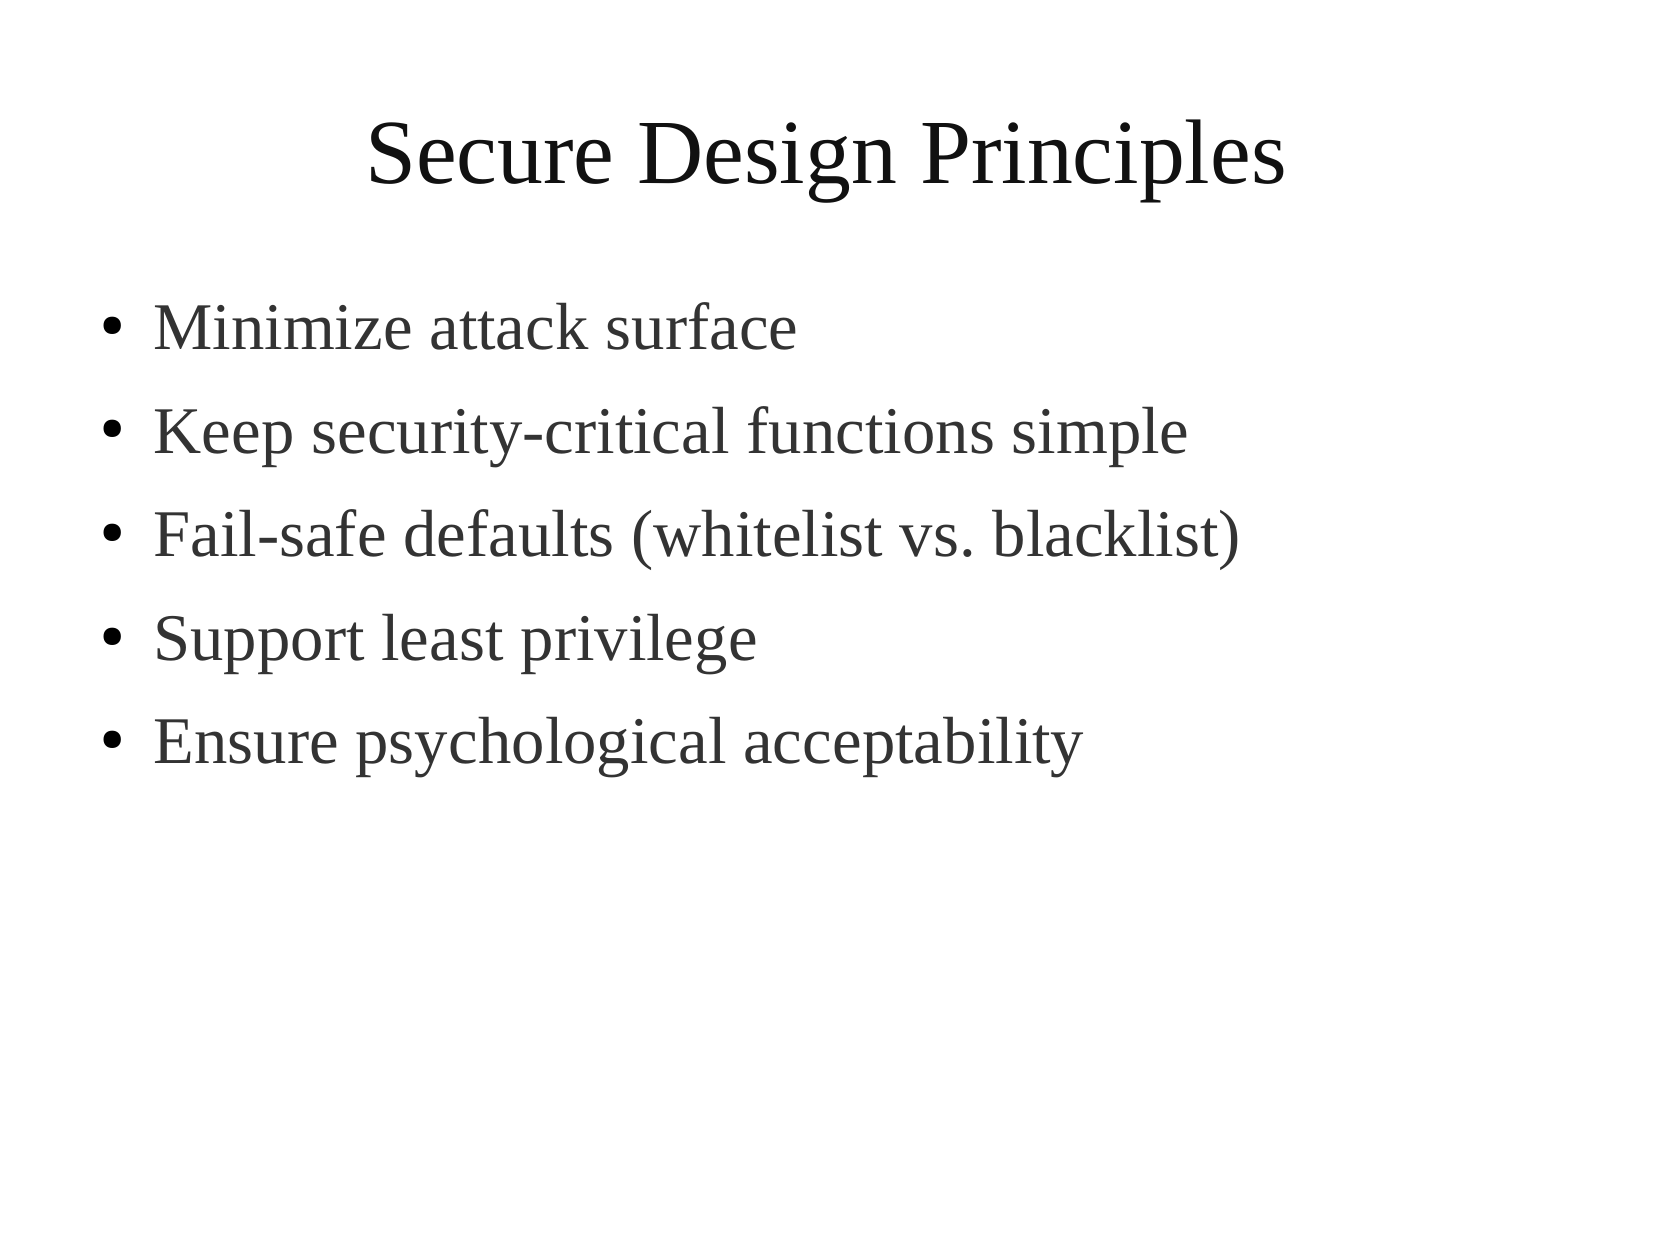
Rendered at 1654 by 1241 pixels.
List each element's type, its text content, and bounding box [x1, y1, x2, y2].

list Minimize attack surface Keep security-critical functions simple Fail-safe defaults (whitelist vs. blacklist) Support least privilege Ensure psychological acceptability [82, 290, 1538, 1010]
title Secure Design Principles [82, 49, 1571, 257]
